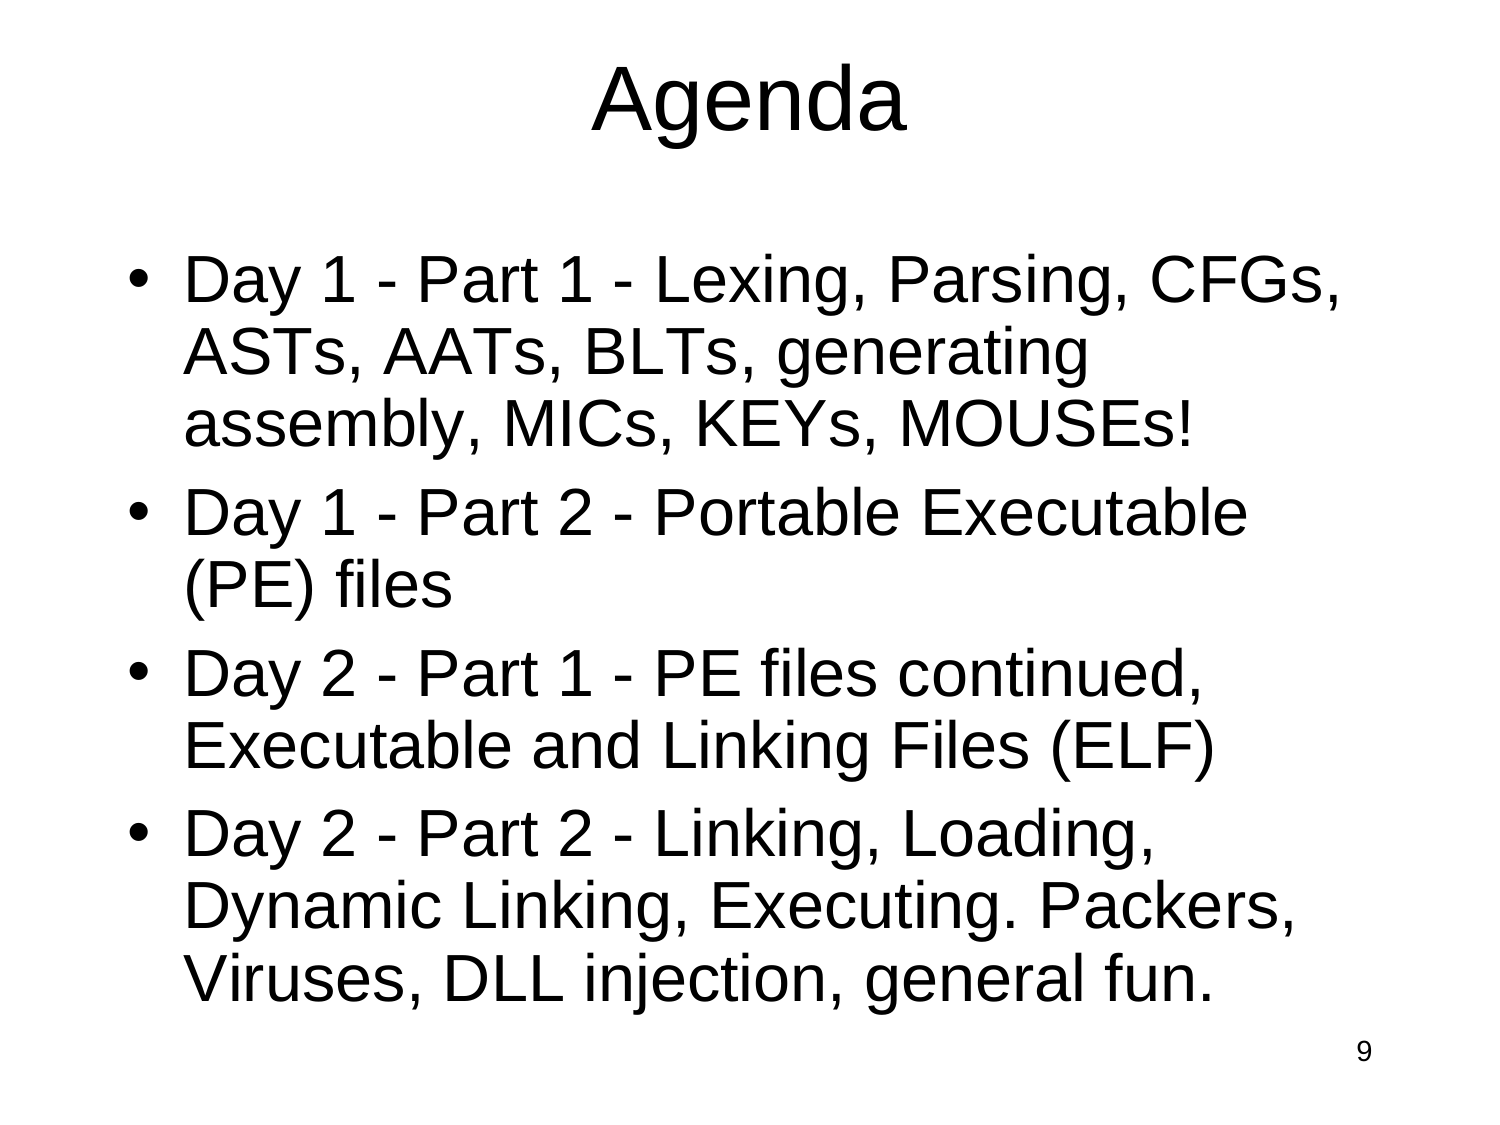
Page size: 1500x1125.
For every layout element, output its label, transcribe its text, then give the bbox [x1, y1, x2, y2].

title Agenda [0, 0, 1500, 188]
text_box <number> [1074, 1025, 1388, 1101]
list Day 1 - Part 1 - Lexing, Parsing, CFGs, ASTs, AATs, BLTs, generating assembly, MICs, KEYs, MOUSEs! Day 1 - Part 2 - Portable Executable (PE) files Day 2 - Part 1 - PE files continued, Executable and Linking Files (ELF) Day 2 - Part 2 - Linking, Loading, Dynamic Linking, Executing. Packers, Viruses, DLL injection, general fun. [112, 237, 1388, 1051]
